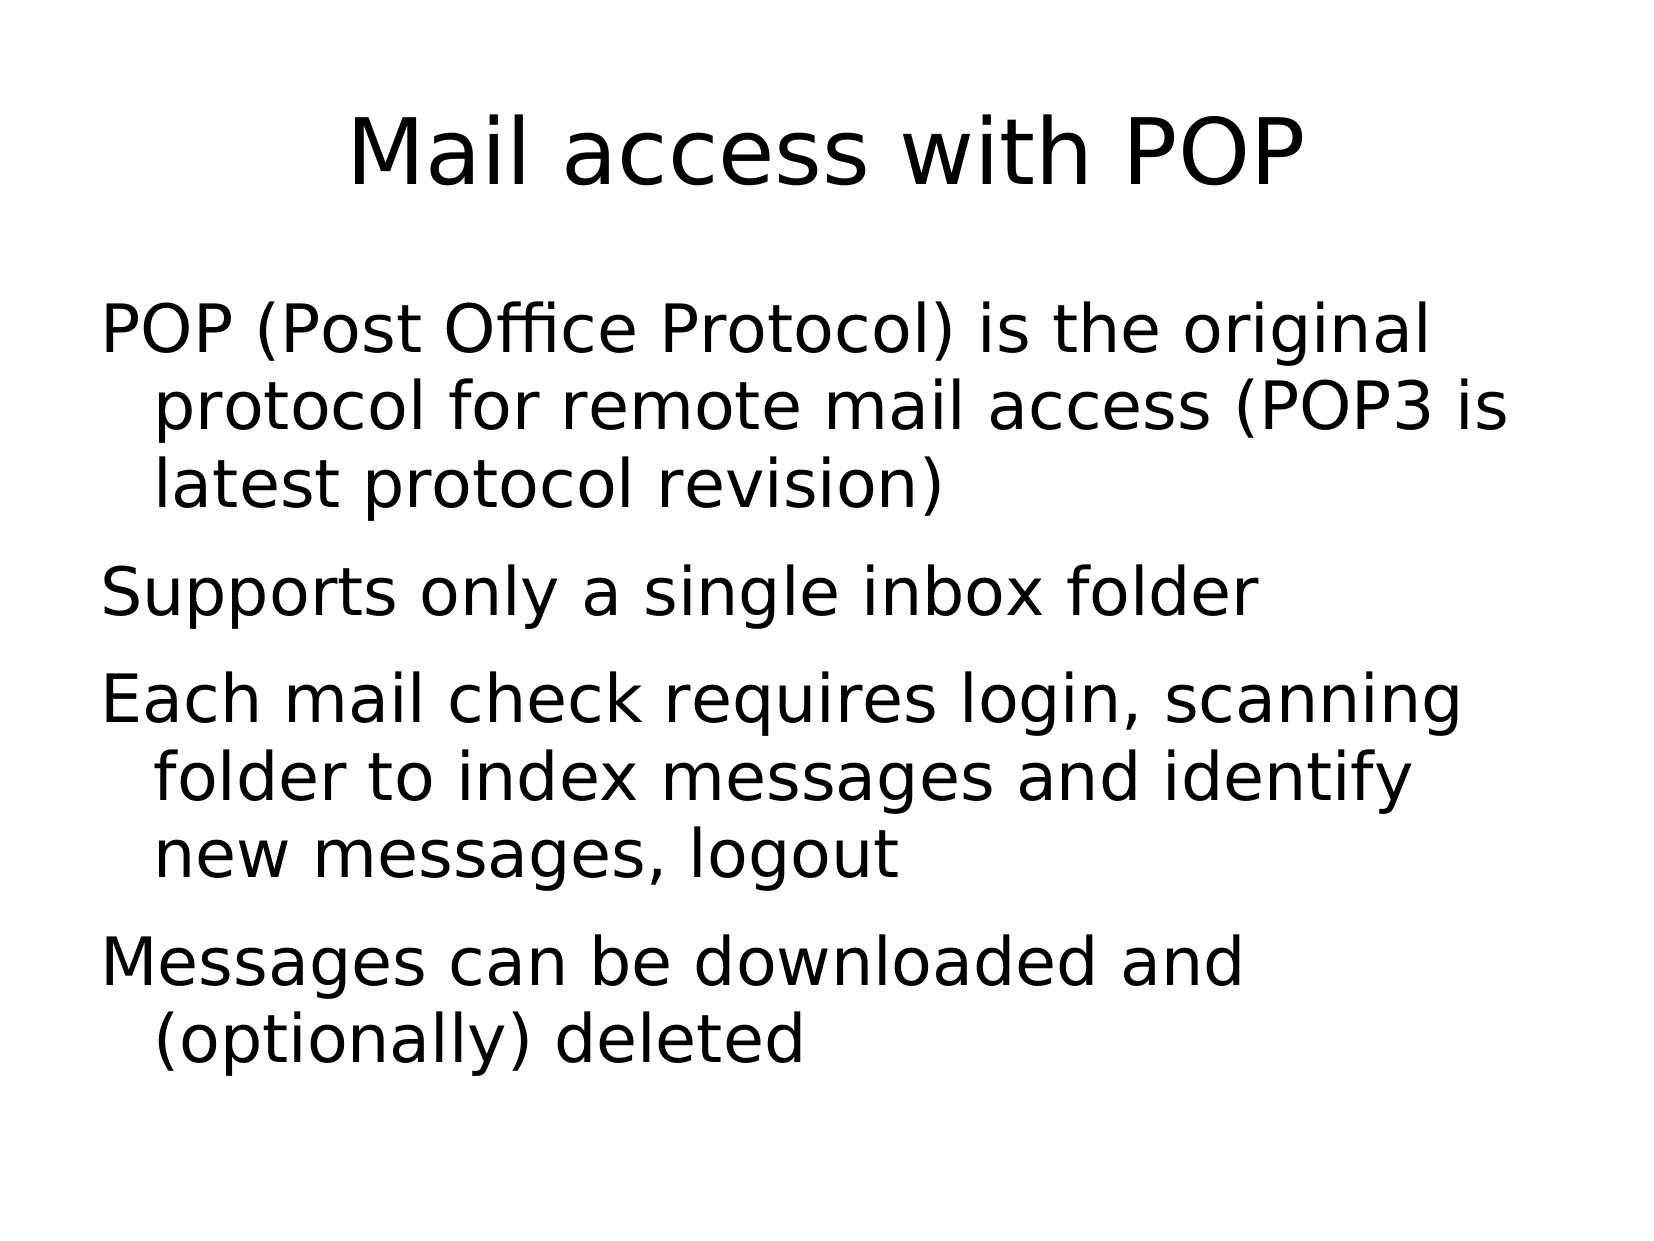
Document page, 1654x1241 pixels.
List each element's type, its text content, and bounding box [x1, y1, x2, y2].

list POP (Post Office Protocol) is the original protocol for remote mail access (POP3 is latest protocol revision) Supports only a single inbox folder Each mail check requires login, scanning folder to index messages and identify new messages, logout Messages can be downloaded and (optionally) deleted [82, 290, 1571, 1094]
title Mail access with POP [82, 56, 1571, 250]
